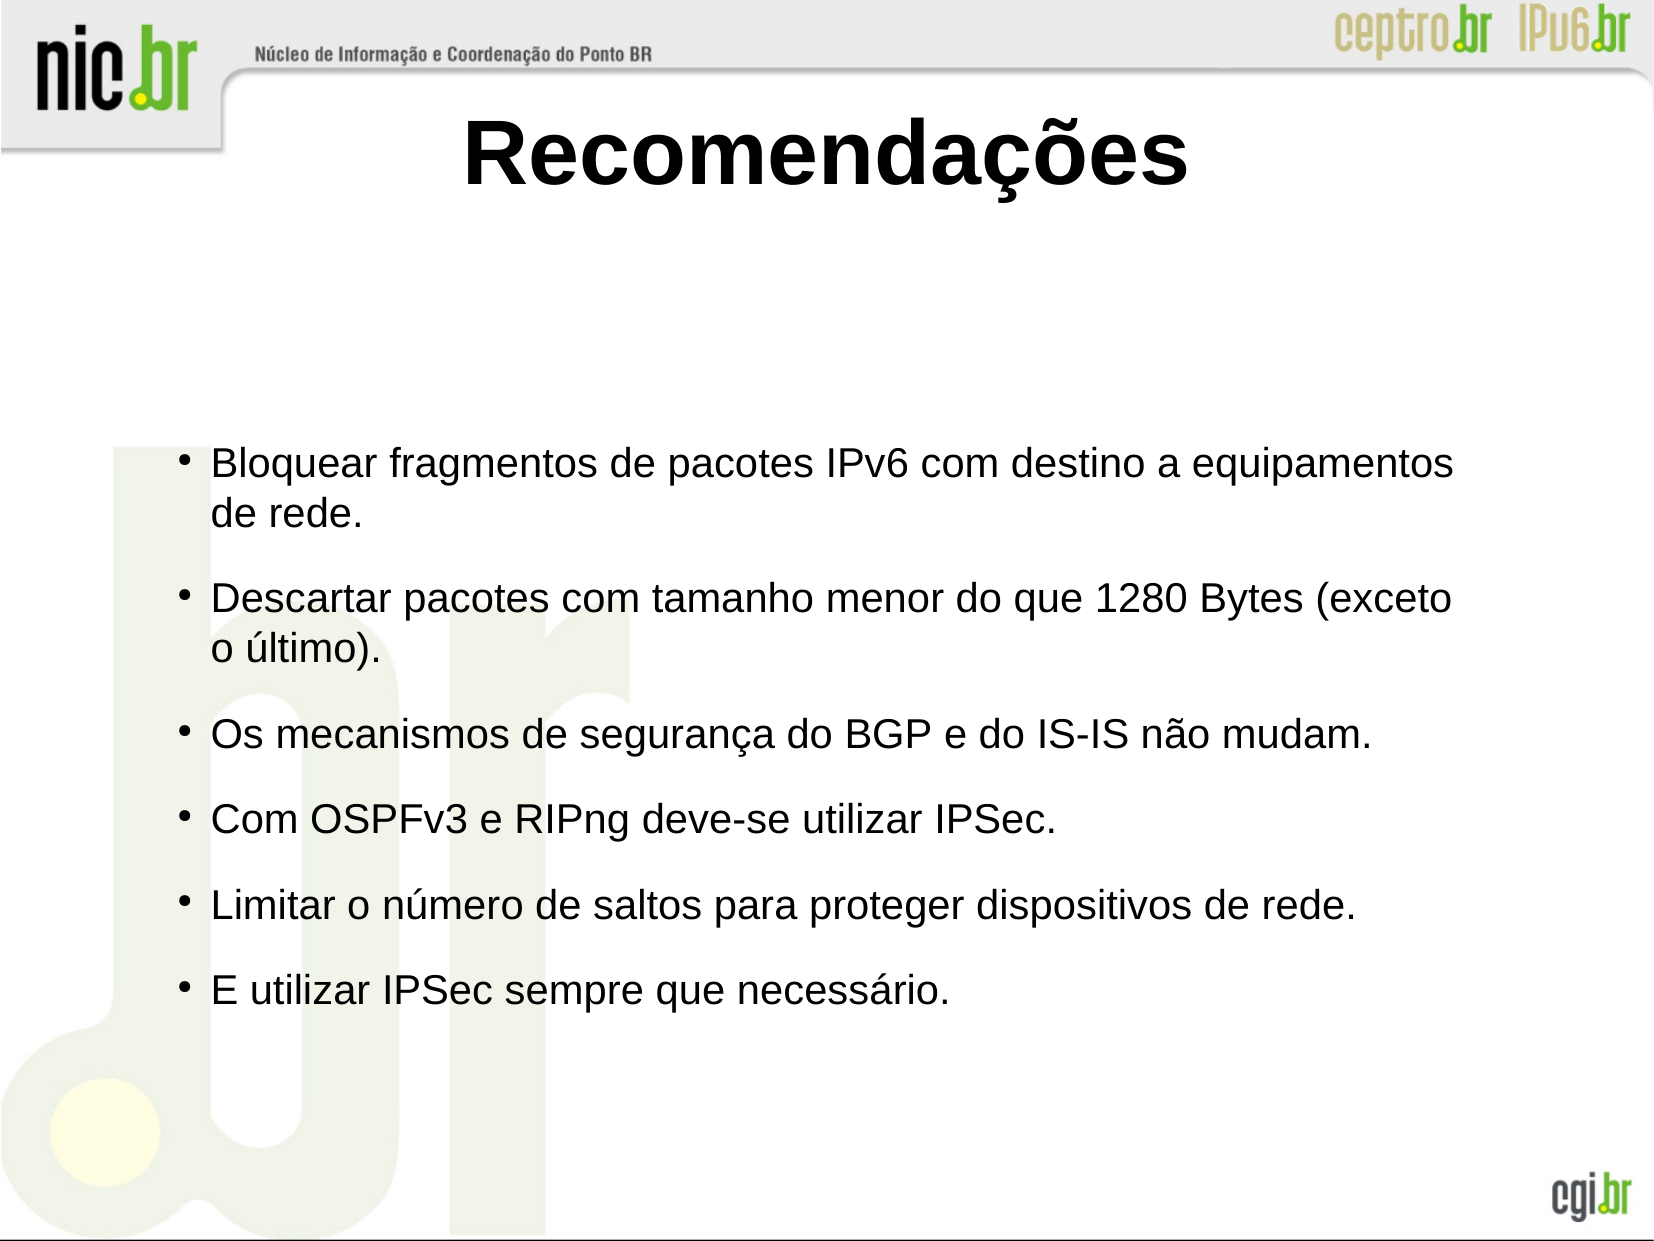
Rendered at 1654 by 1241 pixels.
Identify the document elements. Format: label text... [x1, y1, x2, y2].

picture [0, 0, 1654, 1241]
text_box Recomendações [103, 85, 1551, 204]
text_box Bloquear fragmentos de pacotes IPv6 com destino a equipamentos de rede. Descartar pacotes com tamanho menor do que 1280 Bytes (exceto o último). Os mecanismos de segurança do BGP e do IS-IS não mudam. Com OSPFv3 e RIPng deve-se utilizar IPSec. Limitar o número de saltos para proteger dispositivos de rede. E utilizar IPSec sempre que necessário. [162, 428, 1492, 978]
